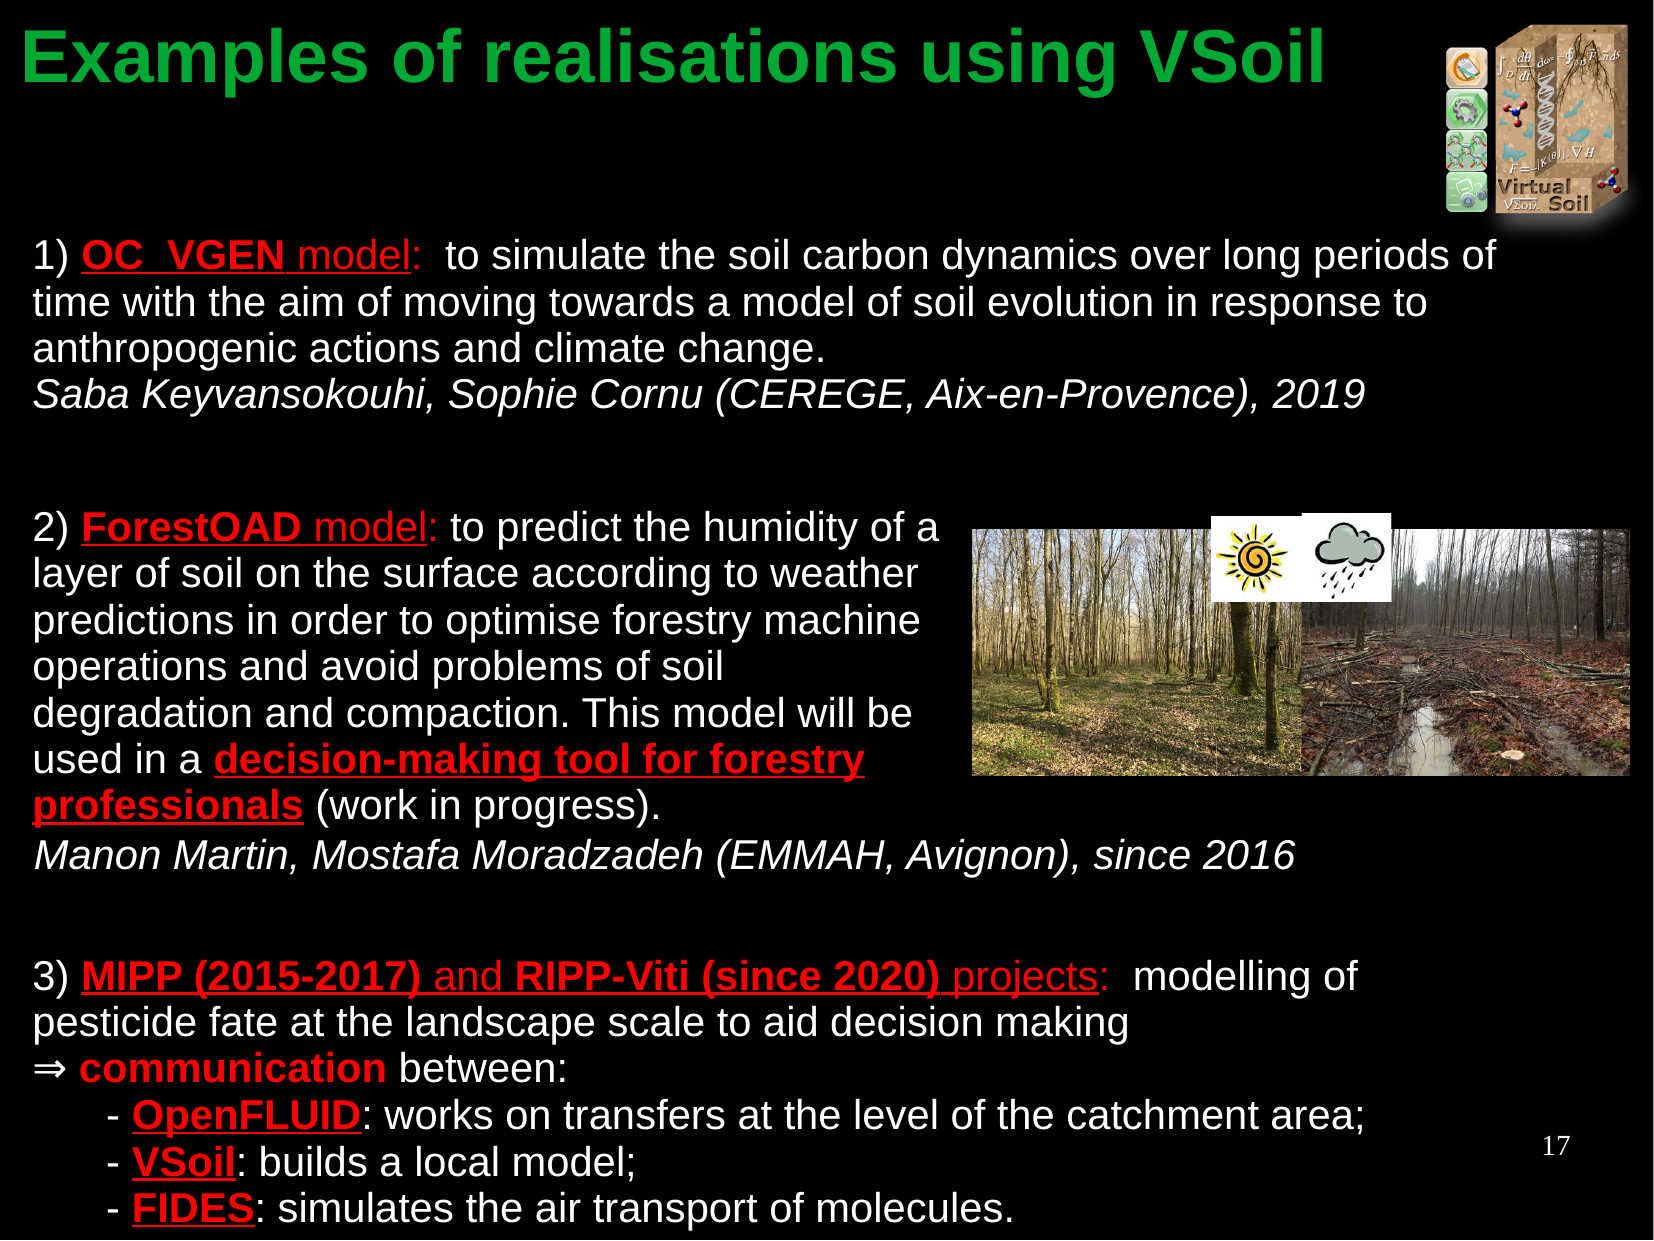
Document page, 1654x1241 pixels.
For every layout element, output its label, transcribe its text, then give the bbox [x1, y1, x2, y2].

picture [1409, 0, 1642, 260]
text_box 2) ForestOAD model: to predict the humidity of a layer of soil on the surface according to weather predictions in order to optimise forestry machine operations and avoid problems of soil degradation and compaction. This model will be used in a decision-making tool for forestry professionals (work in progress). [17, 496, 969, 837]
text_box Examples of realisations using VSoil [5, 7, 1359, 107]
picture [972, 513, 1630, 776]
text_box Manon Martin, Mostafa Moradzadeh (EMMAH, Avignon), since 2016 [18, 824, 1312, 886]
text_box 1) OC_VGEN model: to simulate the soil carbon dynamics over long periods of time with the aim of moving towards a model of soil evolution in response to anthropogenic actions and climate change. Saba Keyvansokouhi, Sophie Cornu (CEREGE, Aix-en-Provence), 2019 [17, 224, 1548, 426]
text_box 3) MIPP (2015-2017) and RIPP-Viti (since 2020) projects: modelling of pesticide fate at the landscape scale to aid decision making ⇒ communication between: - OpenFLUID: works on transfers at the level of the catchment area; - VSoil: builds a local model; - FIDES: simulates the air transport of molecules. [17, 944, 1524, 1239]
